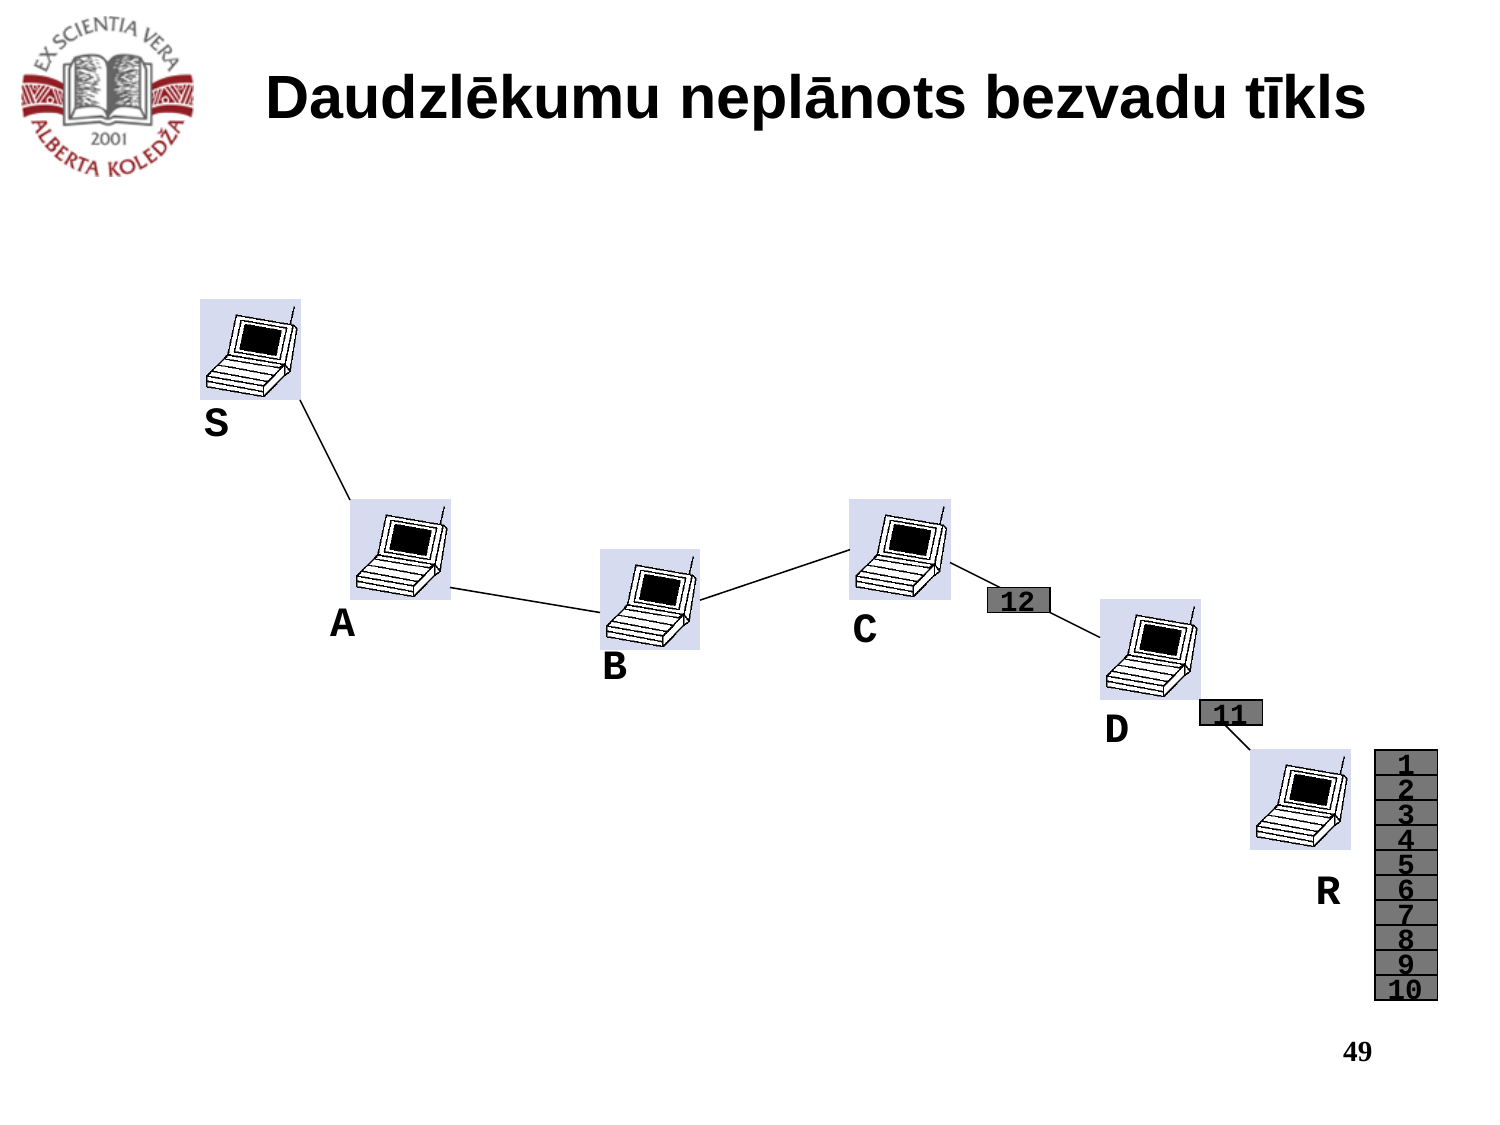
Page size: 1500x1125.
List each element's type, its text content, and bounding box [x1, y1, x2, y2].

text_box D [1089, 692, 1145, 759]
chart [1100, 600, 1201, 700]
text_box 1 [1374, 749, 1438, 774]
text_box 2 [1374, 774, 1438, 799]
text_box S [189, 387, 244, 454]
text_box 10 [1374, 974, 1438, 1000]
picture [21, 16, 194, 177]
title Daudzlēkumu neplānots bezvadu tīkls [187, 44, 1425, 150]
text_box 9 [1374, 949, 1438, 974]
text_box 11 [1200, 699, 1263, 726]
text_box <skaitlis> [1074, 1025, 1388, 1101]
text_box 4 [1374, 824, 1438, 849]
text_box 8 [1374, 924, 1438, 949]
chart [1250, 750, 1351, 850]
chart [600, 549, 700, 651]
text_box A [315, 587, 370, 653]
chart [350, 500, 451, 601]
chart [200, 299, 301, 400]
text_box C [837, 592, 893, 659]
text_box R [1300, 855, 1356, 921]
text_box 3 [1374, 799, 1438, 824]
text_box 12 [987, 587, 1051, 613]
text_box B [587, 630, 642, 696]
text_box 7 [1374, 899, 1438, 924]
text_box 6 [1374, 874, 1438, 899]
chart [849, 500, 951, 601]
text_box 5 [1374, 849, 1438, 874]
